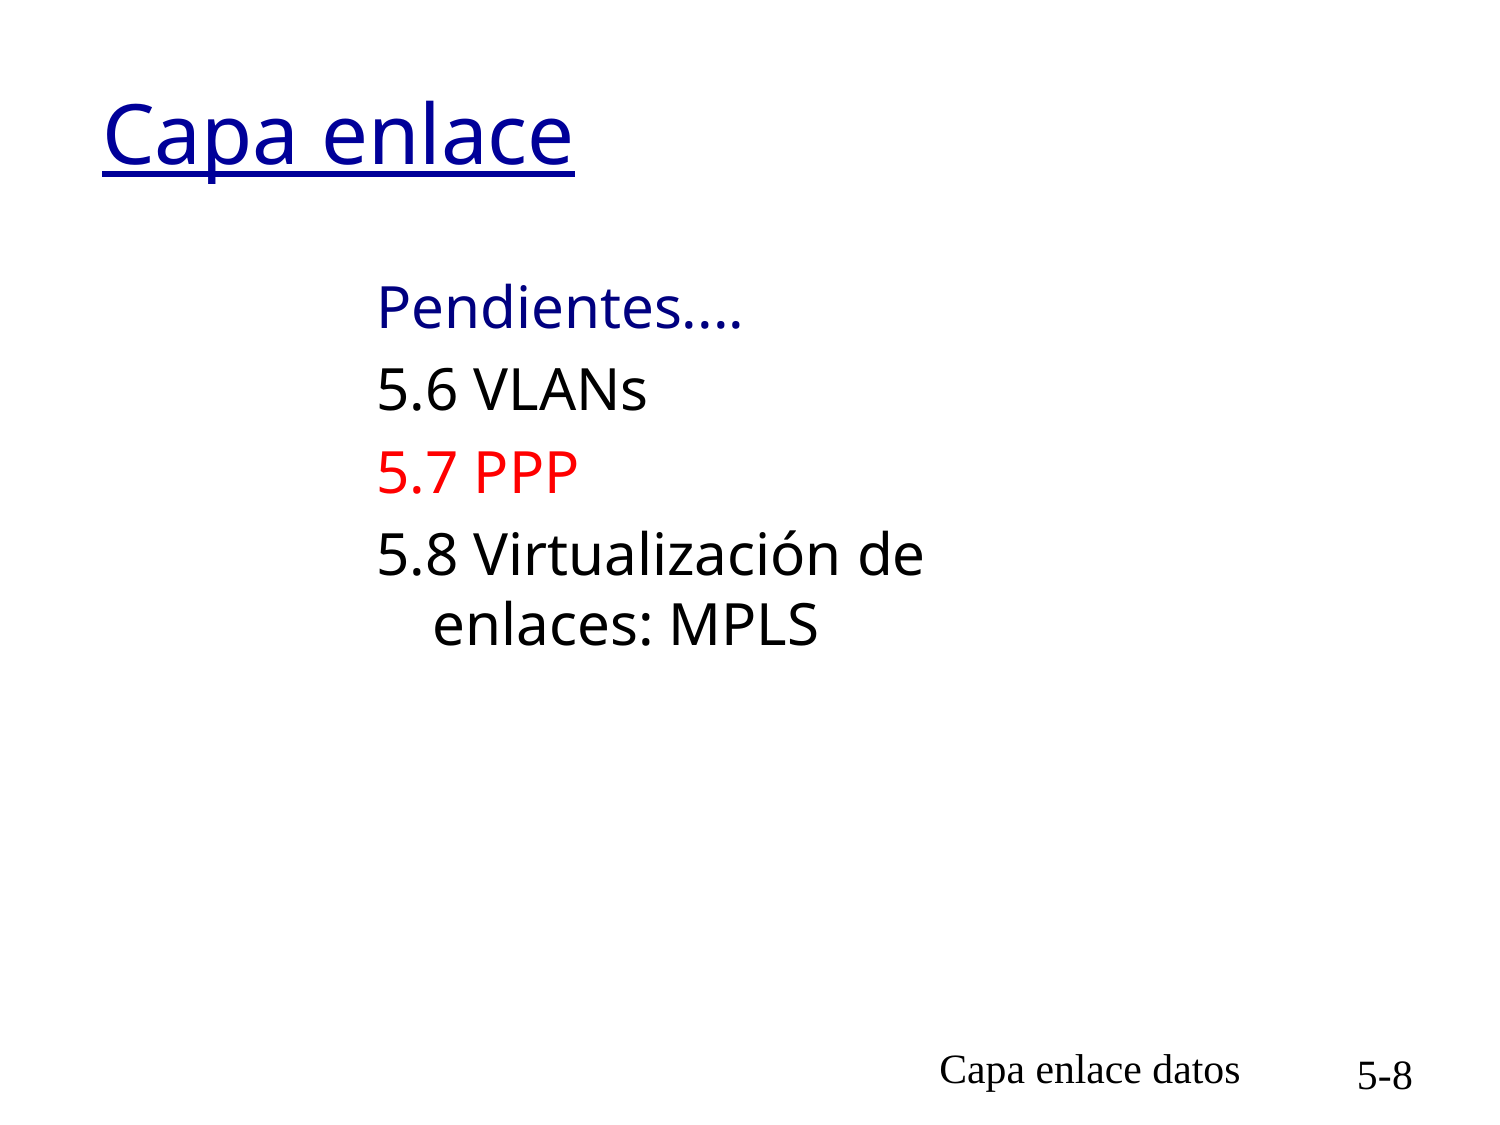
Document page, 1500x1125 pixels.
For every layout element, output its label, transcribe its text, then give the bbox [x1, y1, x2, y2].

title Capa enlace [87, 37, 1363, 225]
list Pendientes.... 5.6 VLANs 5.7 PPP 5.8 Virtualización de enlaces: MPLS [361, 262, 1028, 1026]
